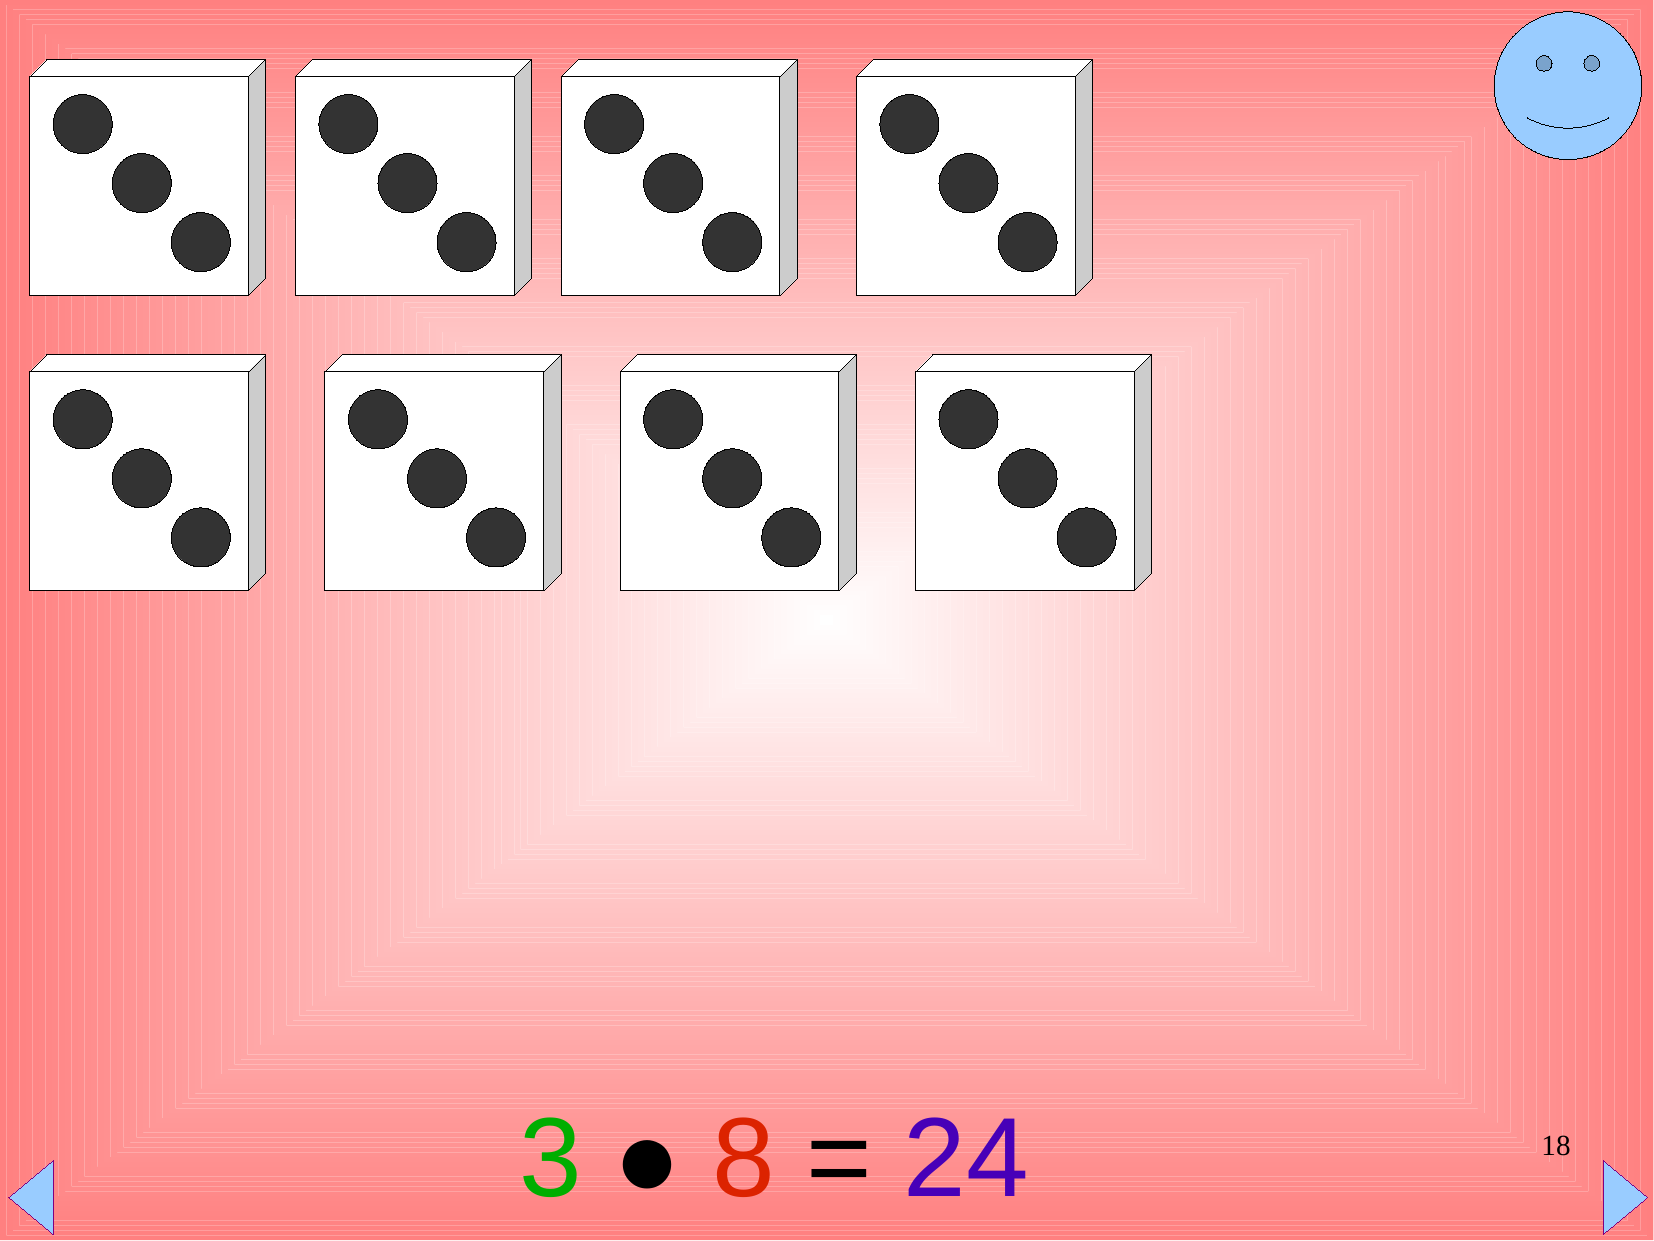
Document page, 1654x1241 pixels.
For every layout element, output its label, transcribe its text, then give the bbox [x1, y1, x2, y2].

text_box [561, 59, 798, 296]
text_box [324, 354, 562, 591]
text_box [29, 59, 266, 296]
text_box [8, 1160, 54, 1235]
text_box [1494, 11, 1642, 160]
text_box [295, 59, 532, 296]
text_box [1603, 1160, 1648, 1235]
text_box [29, 354, 266, 591]
text_box [856, 59, 1093, 296]
text_box [915, 354, 1152, 591]
text_box [620, 354, 857, 591]
text_box 3 ● 8 = 24 [504, 1086, 1149, 1228]
